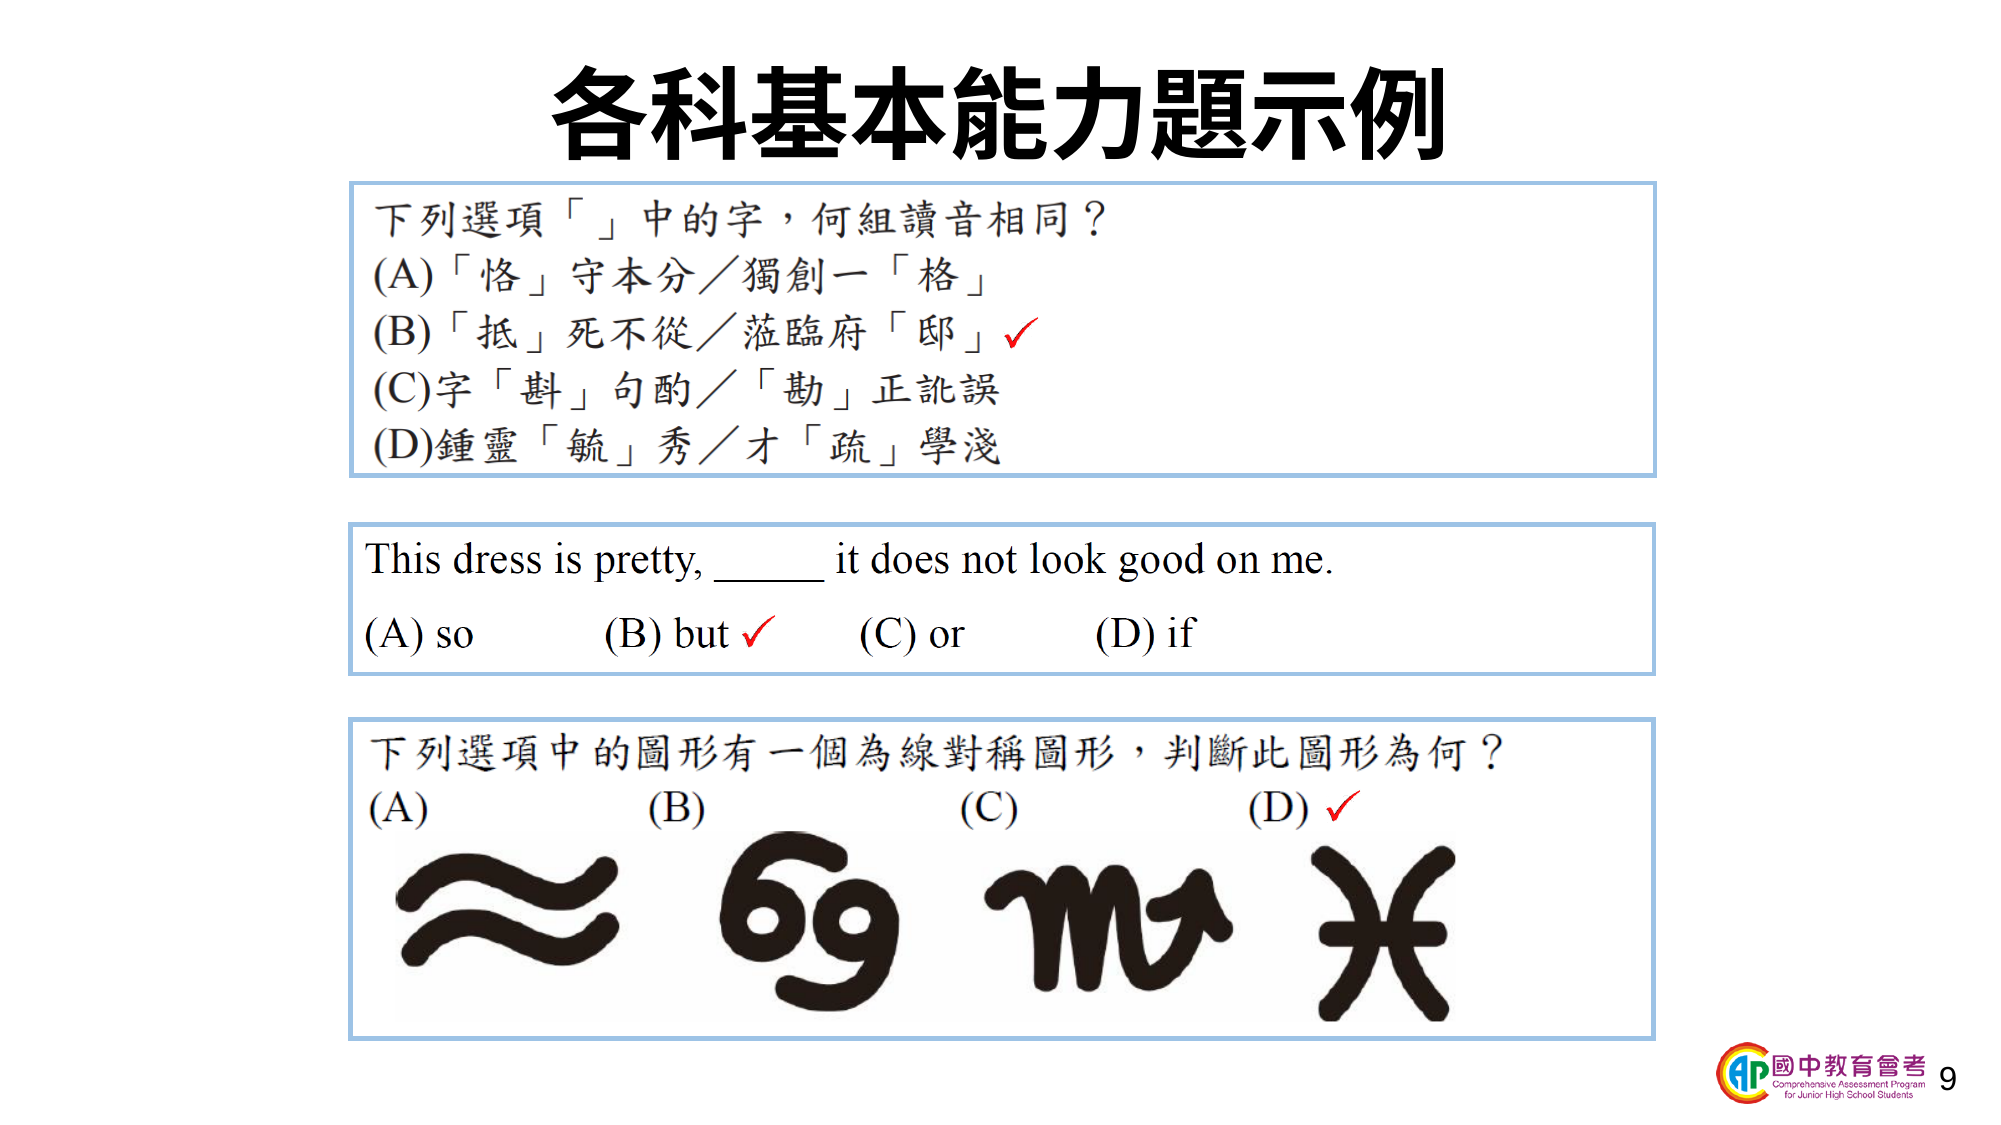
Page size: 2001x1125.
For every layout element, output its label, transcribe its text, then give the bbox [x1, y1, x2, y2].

picture [1002, 316, 1039, 350]
picture [358, 533, 1343, 667]
text_box [350, 719, 1654, 1039]
picture [353, 728, 1508, 1029]
text_box [350, 524, 1655, 674]
title 各科基本能力題示例 [137, 2, 1863, 220]
text_box [1923, 1047, 2000, 1108]
list [351, 183, 1655, 476]
